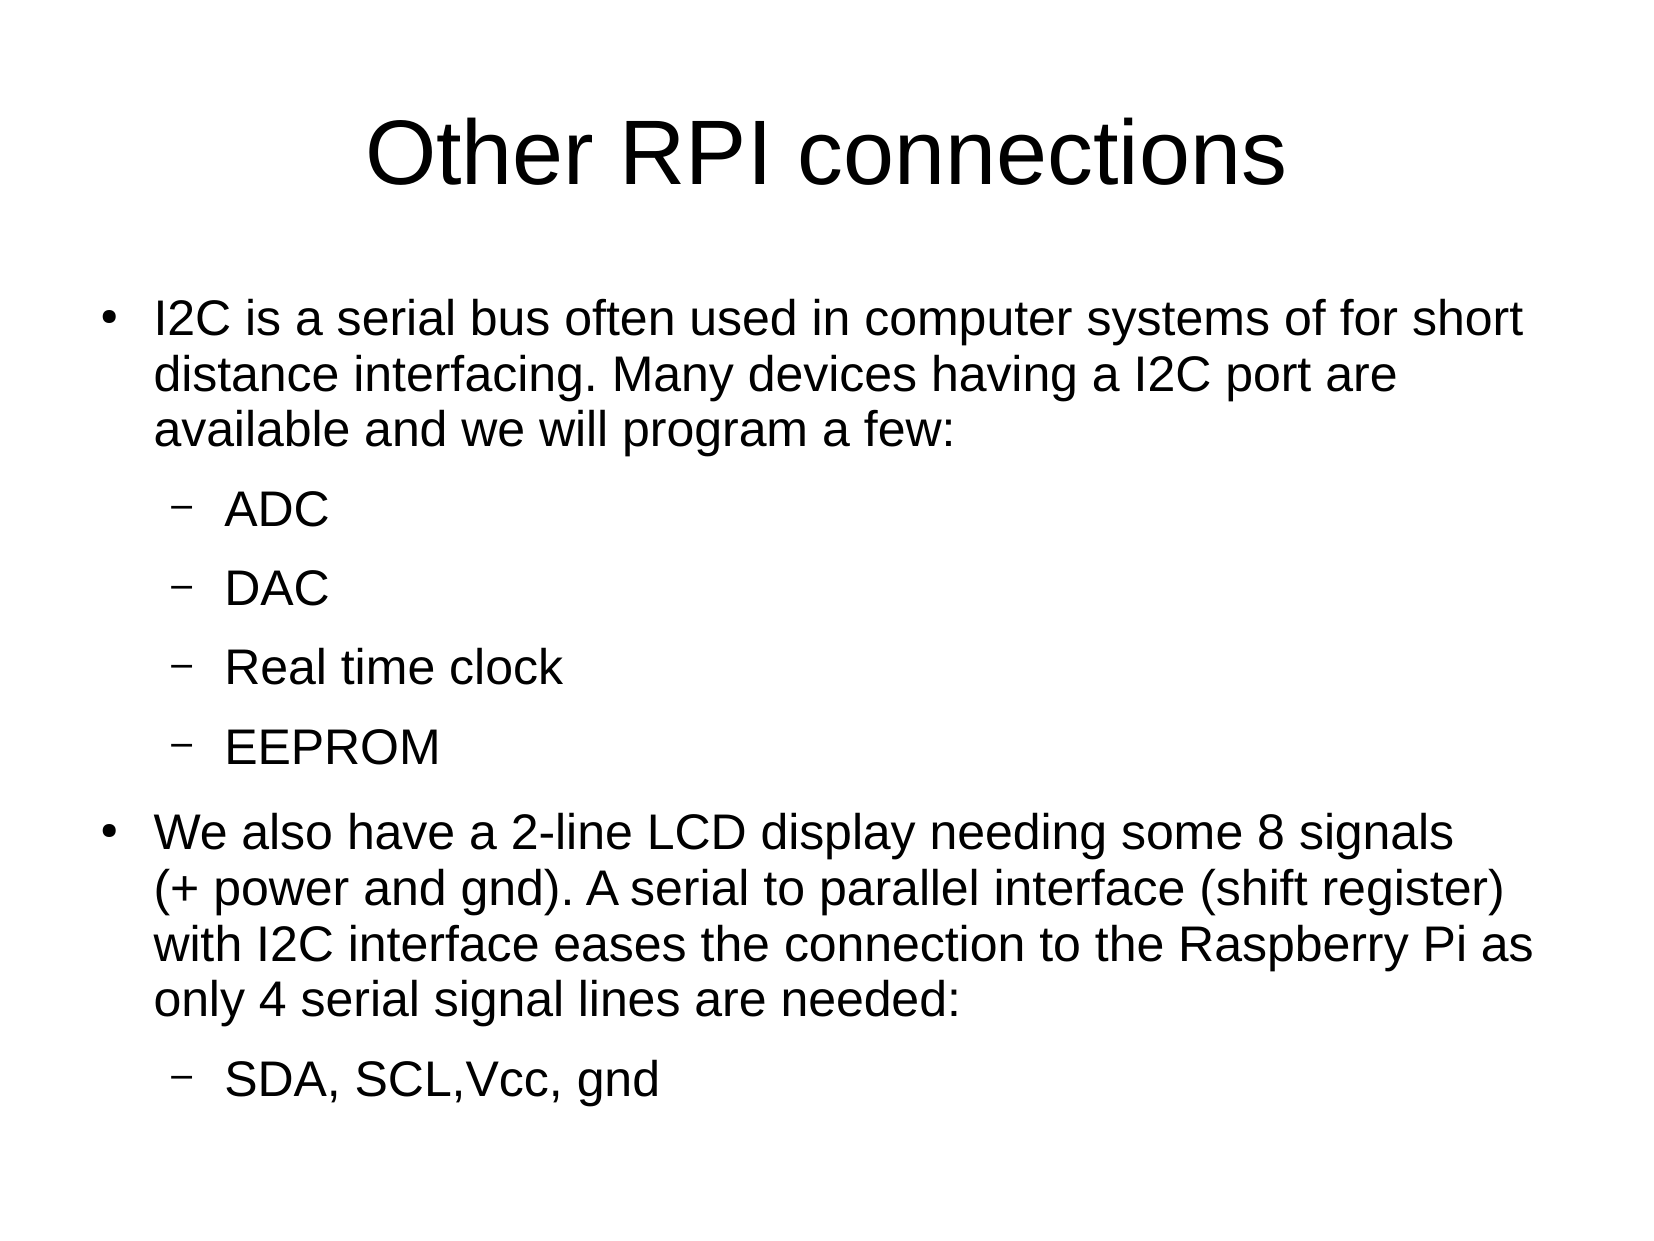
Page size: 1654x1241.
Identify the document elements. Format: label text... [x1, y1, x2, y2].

title Other RPI connections [82, 49, 1571, 257]
list I2C is a serial bus often used in computer systems of for short distance interfacing. Many devices having a I2C port are available and we will program a few: ADC DAC Real time clock EEPROM We also have a 2-line LCD display needing some 8 signals (+ power and gnd). A serial to parallel interface (shift register) with I2C interface eases the connection to the Raspberry Pi as only 4 serial signal lines are needed: SDA, SCL,Vcc, gnd [82, 290, 1571, 1201]
